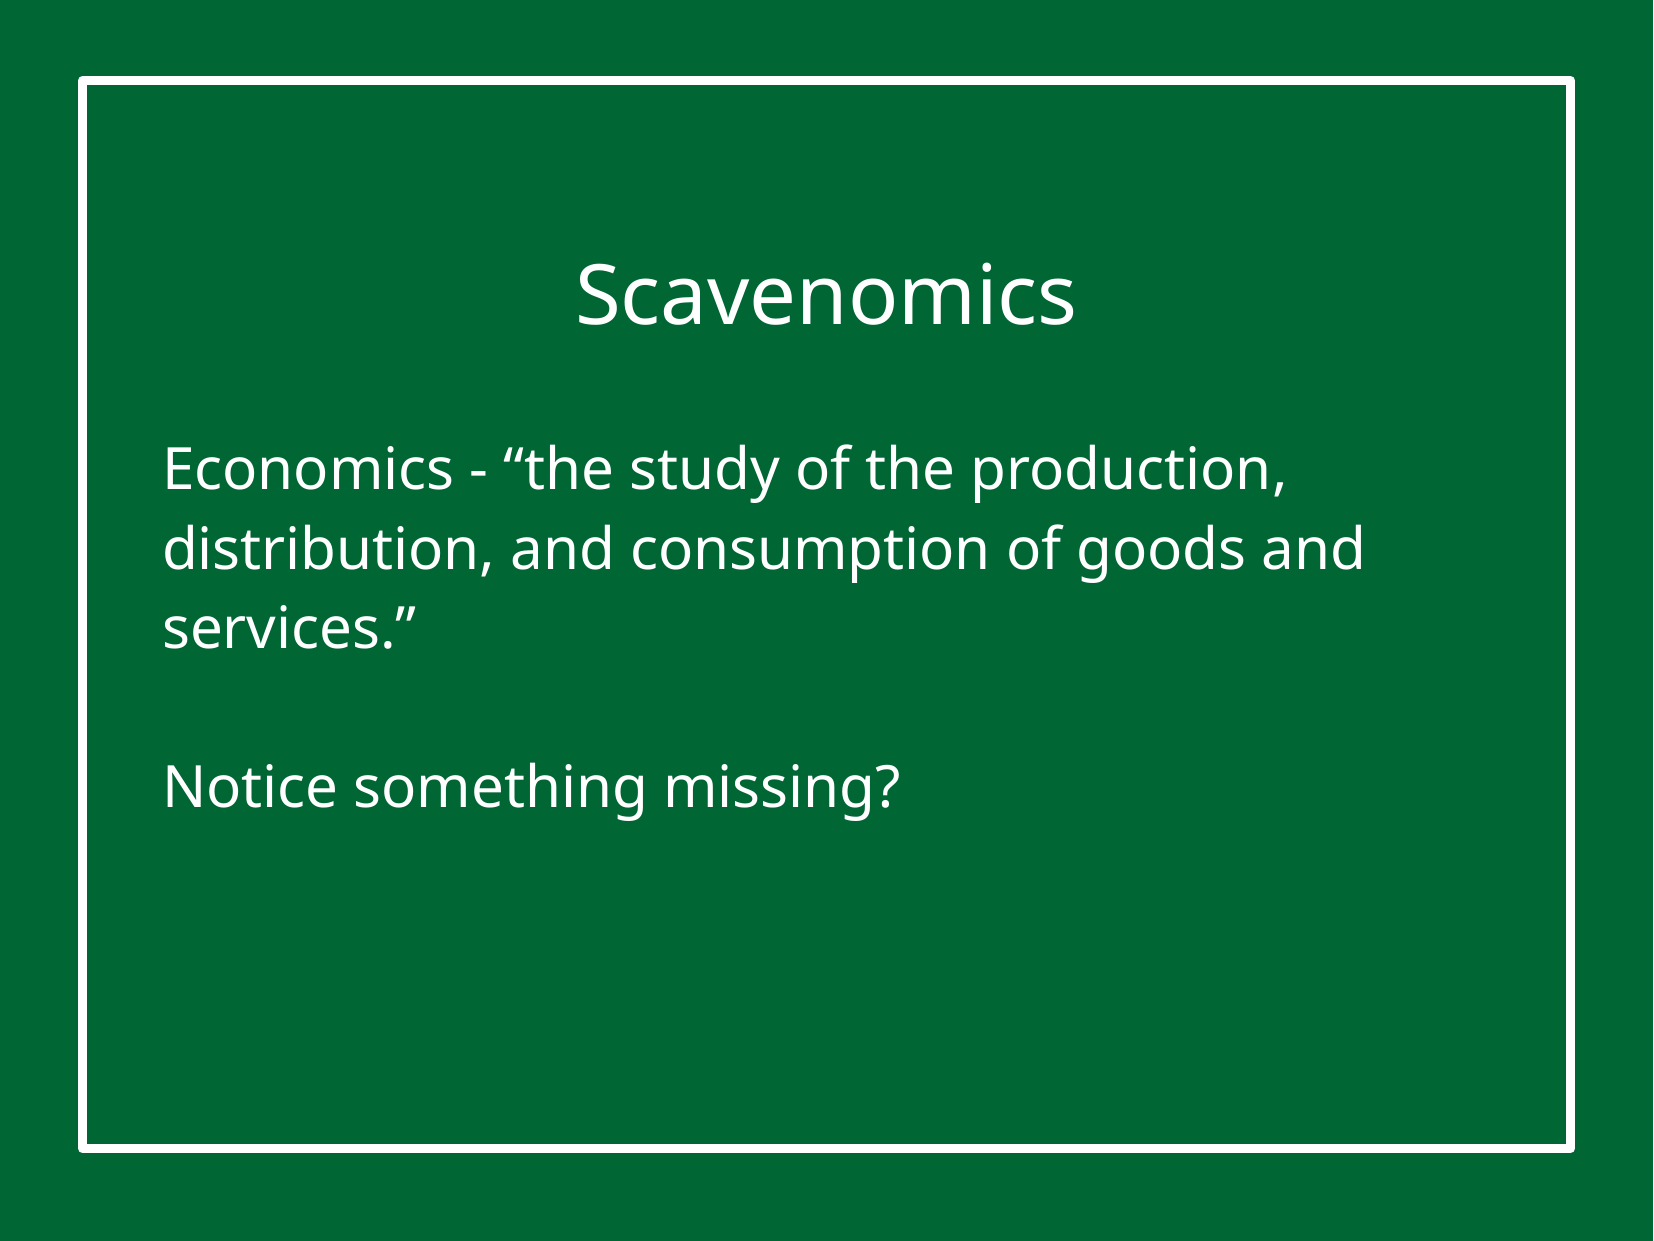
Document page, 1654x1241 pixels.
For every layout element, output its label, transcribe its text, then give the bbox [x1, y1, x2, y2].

text_box Scavenomics Economics - “the study of the production, distribution, and consumption of goods and services.” Notice something missing? [82, 80, 1571, 1149]
